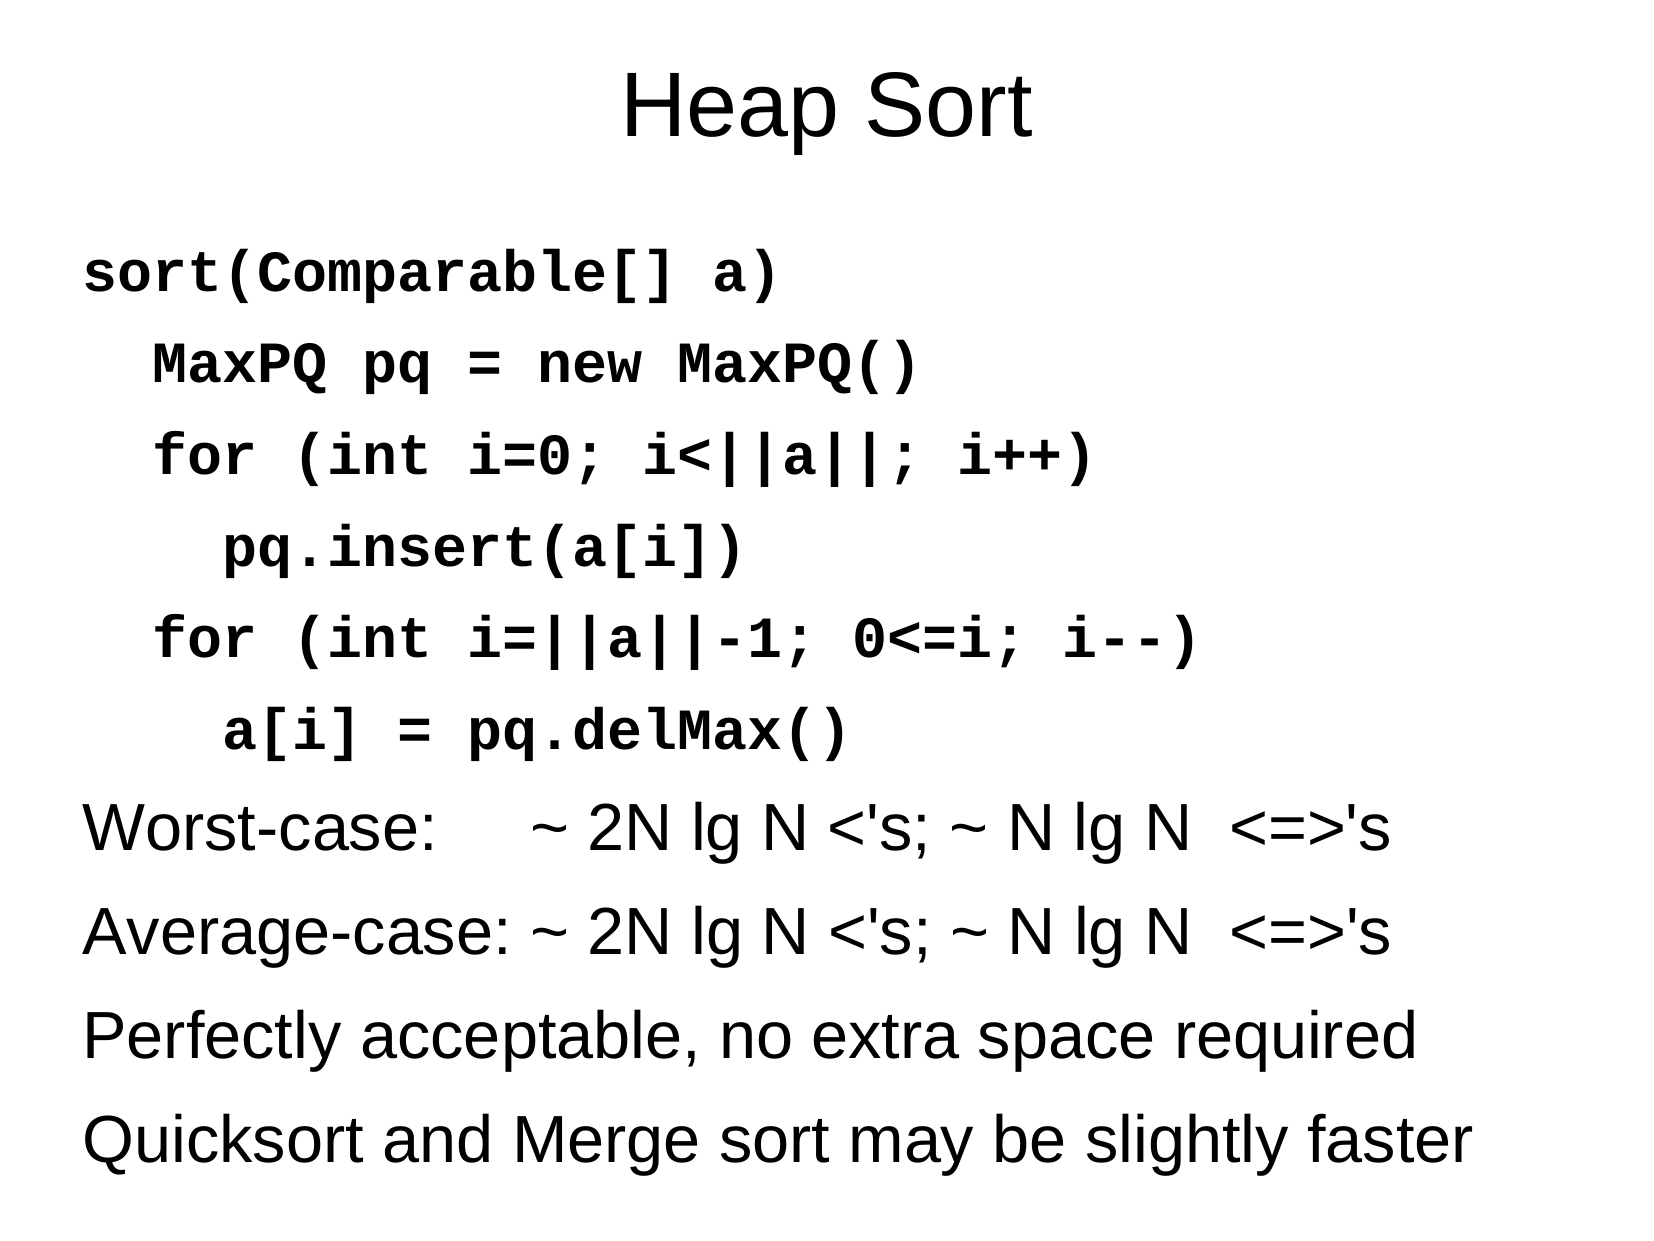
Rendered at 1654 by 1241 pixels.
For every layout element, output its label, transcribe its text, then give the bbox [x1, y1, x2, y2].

title Heap Sort [82, 2, 1571, 209]
list sort(Comparable[] a) MaxPQ pq = new MaxPQ() for (int i=0; i<||a||; i++) pq.insert(a[i]) for (int i=||a||-1; 0<=i; i--) a[i] = pq.delMax() Worst-case: ~ 2N lg N <'s; ~ N lg N <=>'s Average-case: ~ 2N lg N <'s; ~ N lg N <=>'s Perfectly acceptable, no extra space required Quicksort and Merge sort may be slightly faster [82, 236, 1654, 1178]
